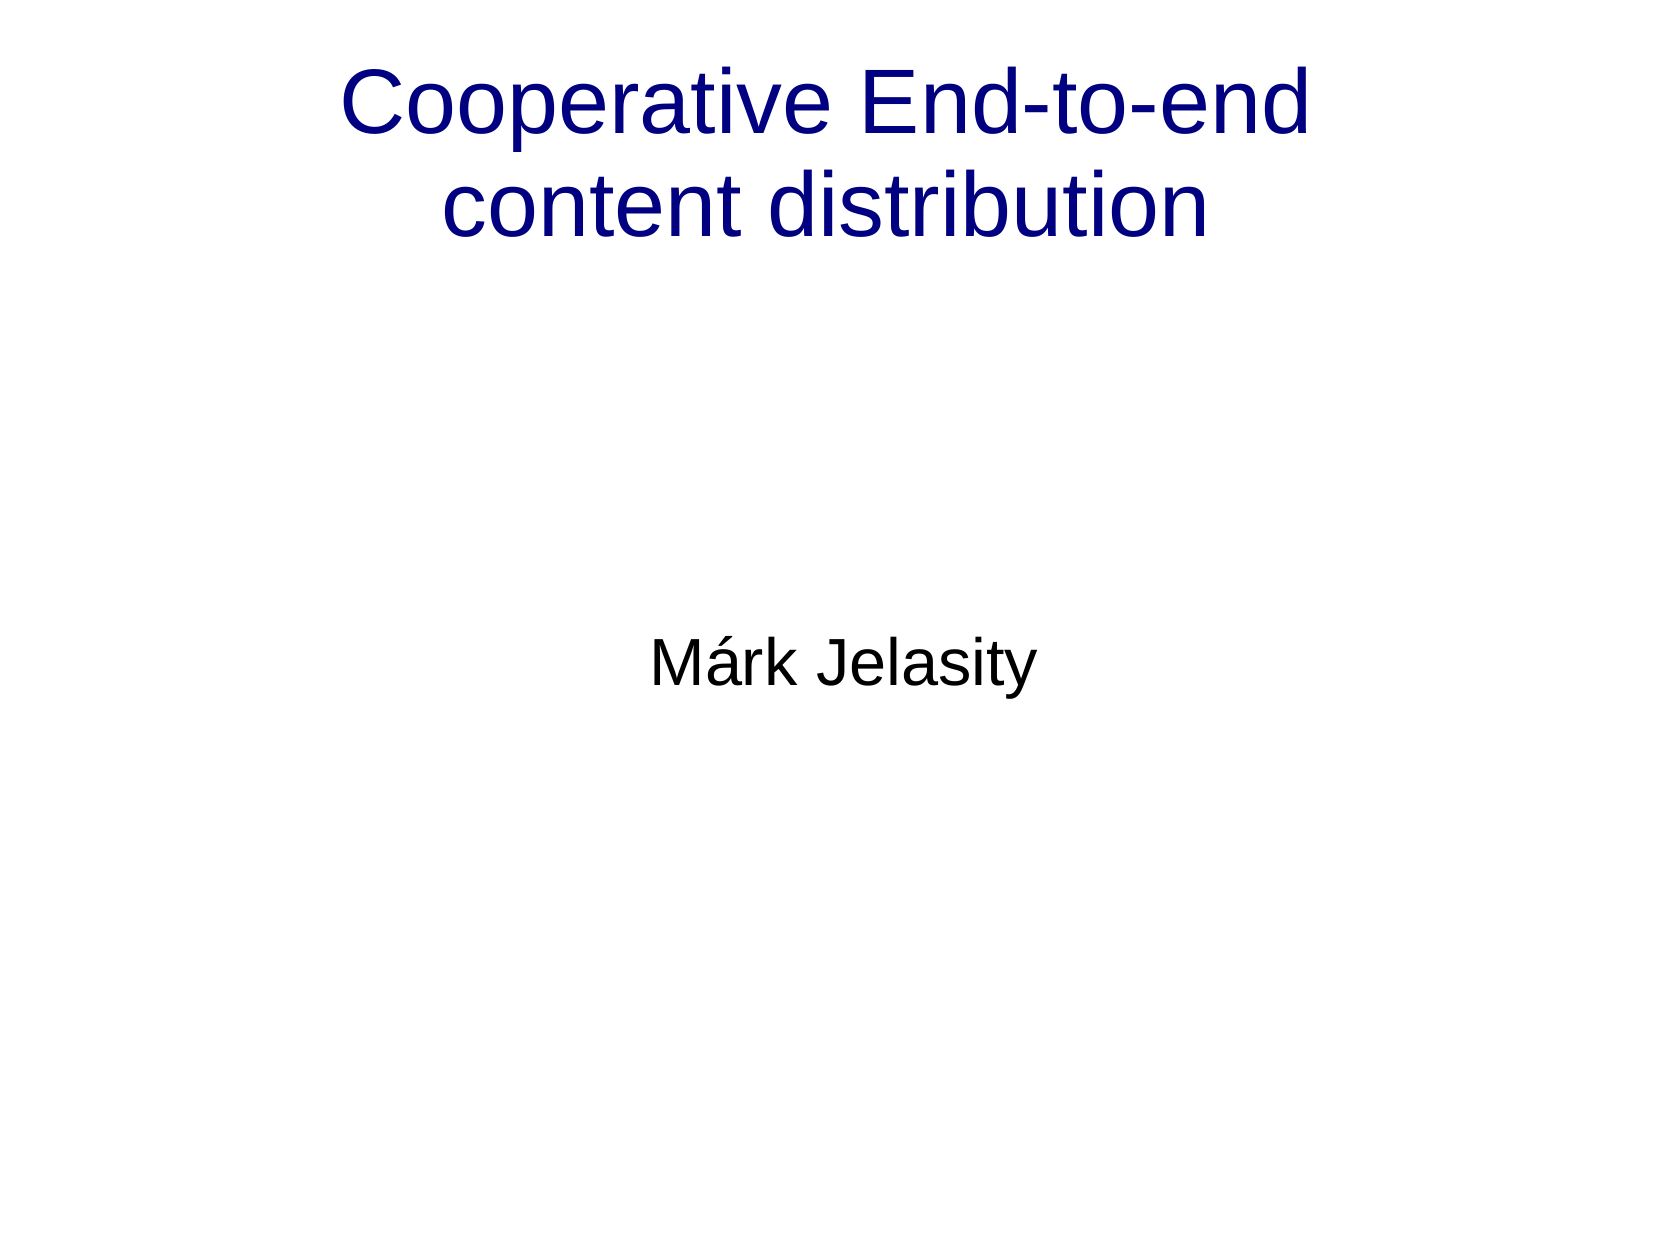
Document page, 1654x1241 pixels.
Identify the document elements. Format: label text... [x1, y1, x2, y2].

subtitle Márk Jelasity [82, 290, 1571, 1109]
title Cooperative End-to-end content distribution [82, 50, 1571, 256]
